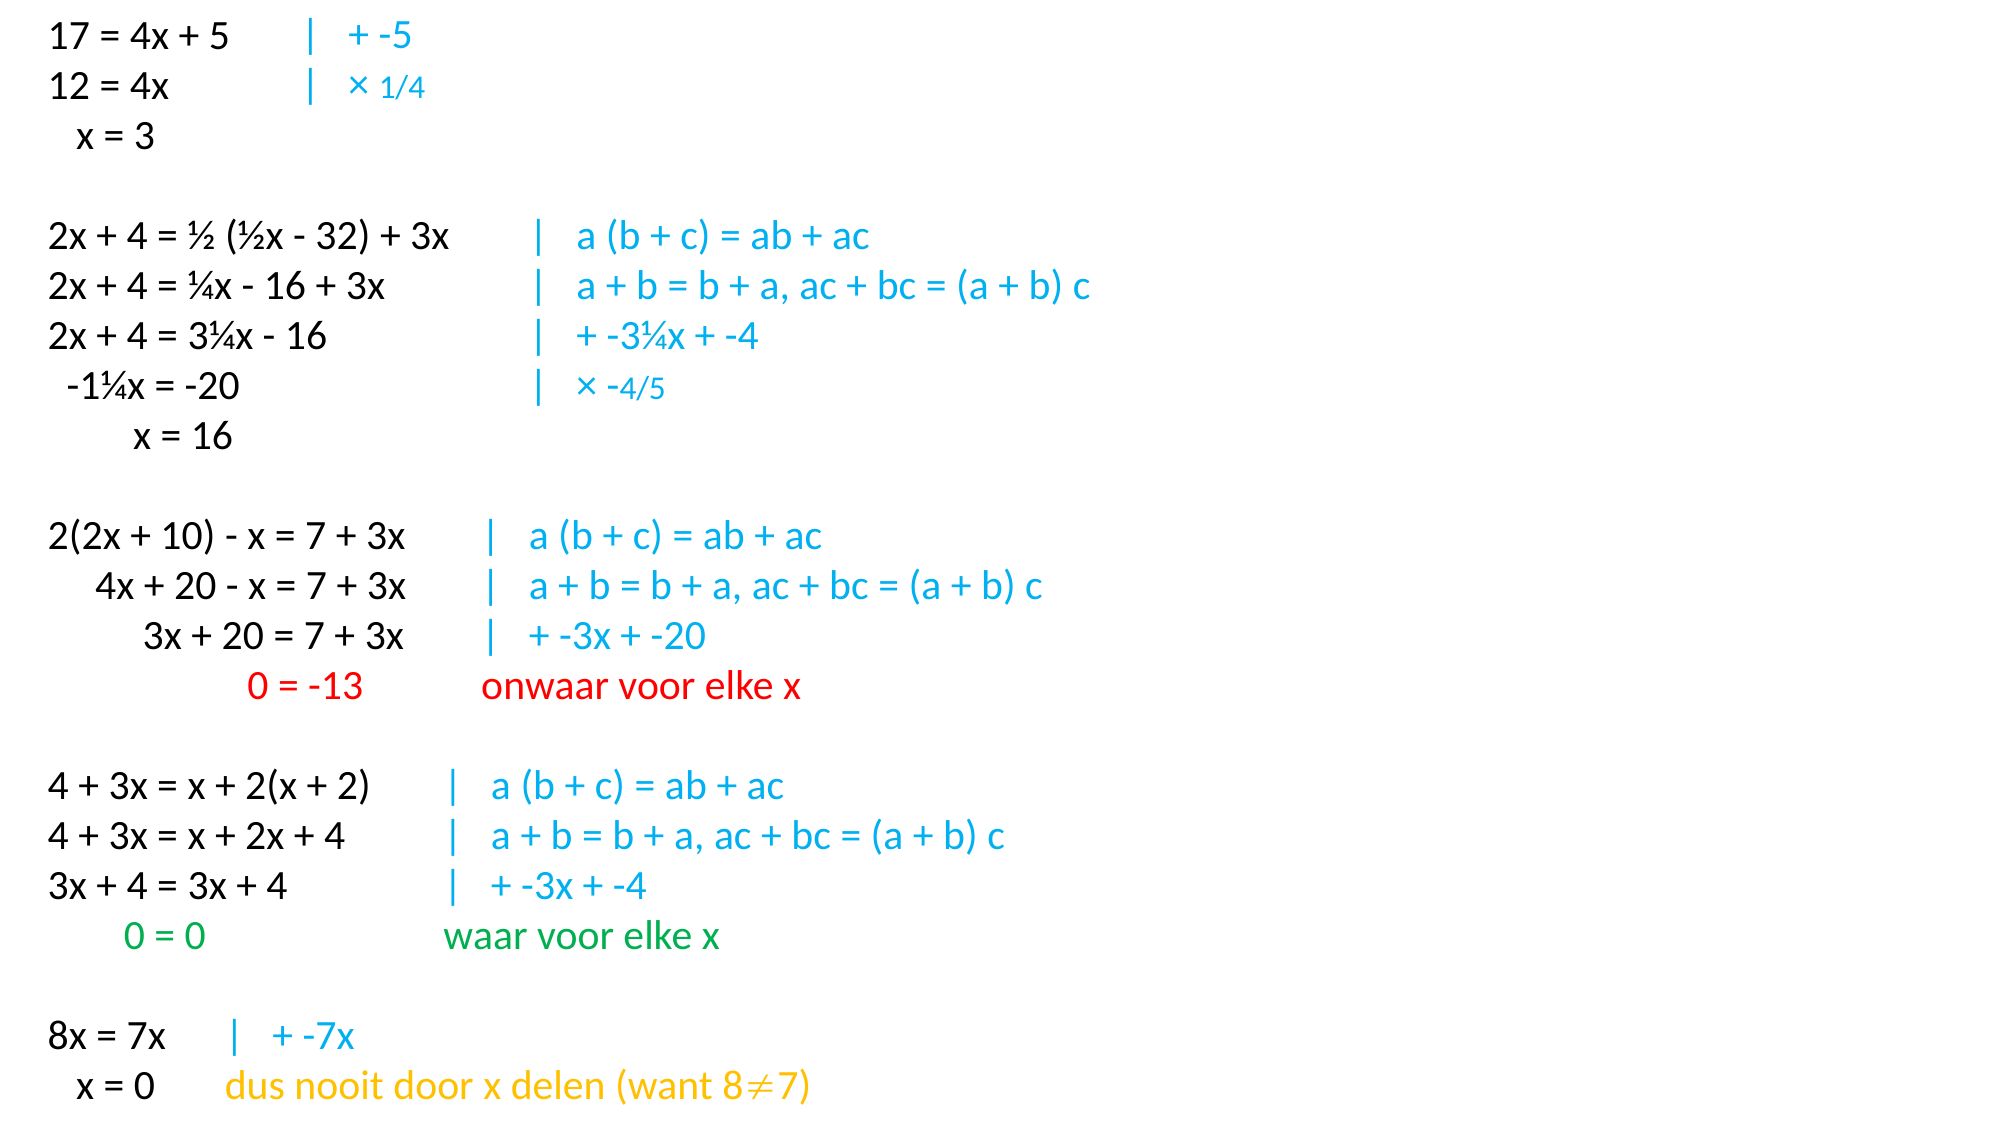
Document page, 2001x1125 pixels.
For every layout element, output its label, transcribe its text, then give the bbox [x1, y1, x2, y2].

text_box 17 = 4x + 5 12 = 4x x = 3 2x + 4 = ½ (½x - 32) + 3x 2x + 4 = ¼x - 16 + 3x 2x + 4 = 3¼x - 16 -1¼x = -20 x = 16 2(2x + 10) - x = 7 + 3x 4x + 20 - x = 7 + 3x 3x + 20 = 7 + 3x 0 = -13 4 + 3x = x + 2(x + 2) 4 + 3x = x + 2x + 4 3x + 4 = 3x + 4 0 = 0 8x = 7x x = 0 [32, 0, 906, 1125]
text_box | + -5 | × 1/4 | a (b + c) = ab + ac | a + b = b + a, ac + bc = (a + b) c | + -3¼x + -4 | × -4/5 | a (b + c) = ab + ac | a + b = b + a, ac + bc = (a + b) c | + -3x + -20 onwaar voor elke x | a (b + c) = ab + ac | a + b = b + a, ac + bc = (a + b) c | + -3x + -4 waar voor elke x | + -7x dus nooit door x delen (want 8≠7) [210, 0, 1261, 1116]
